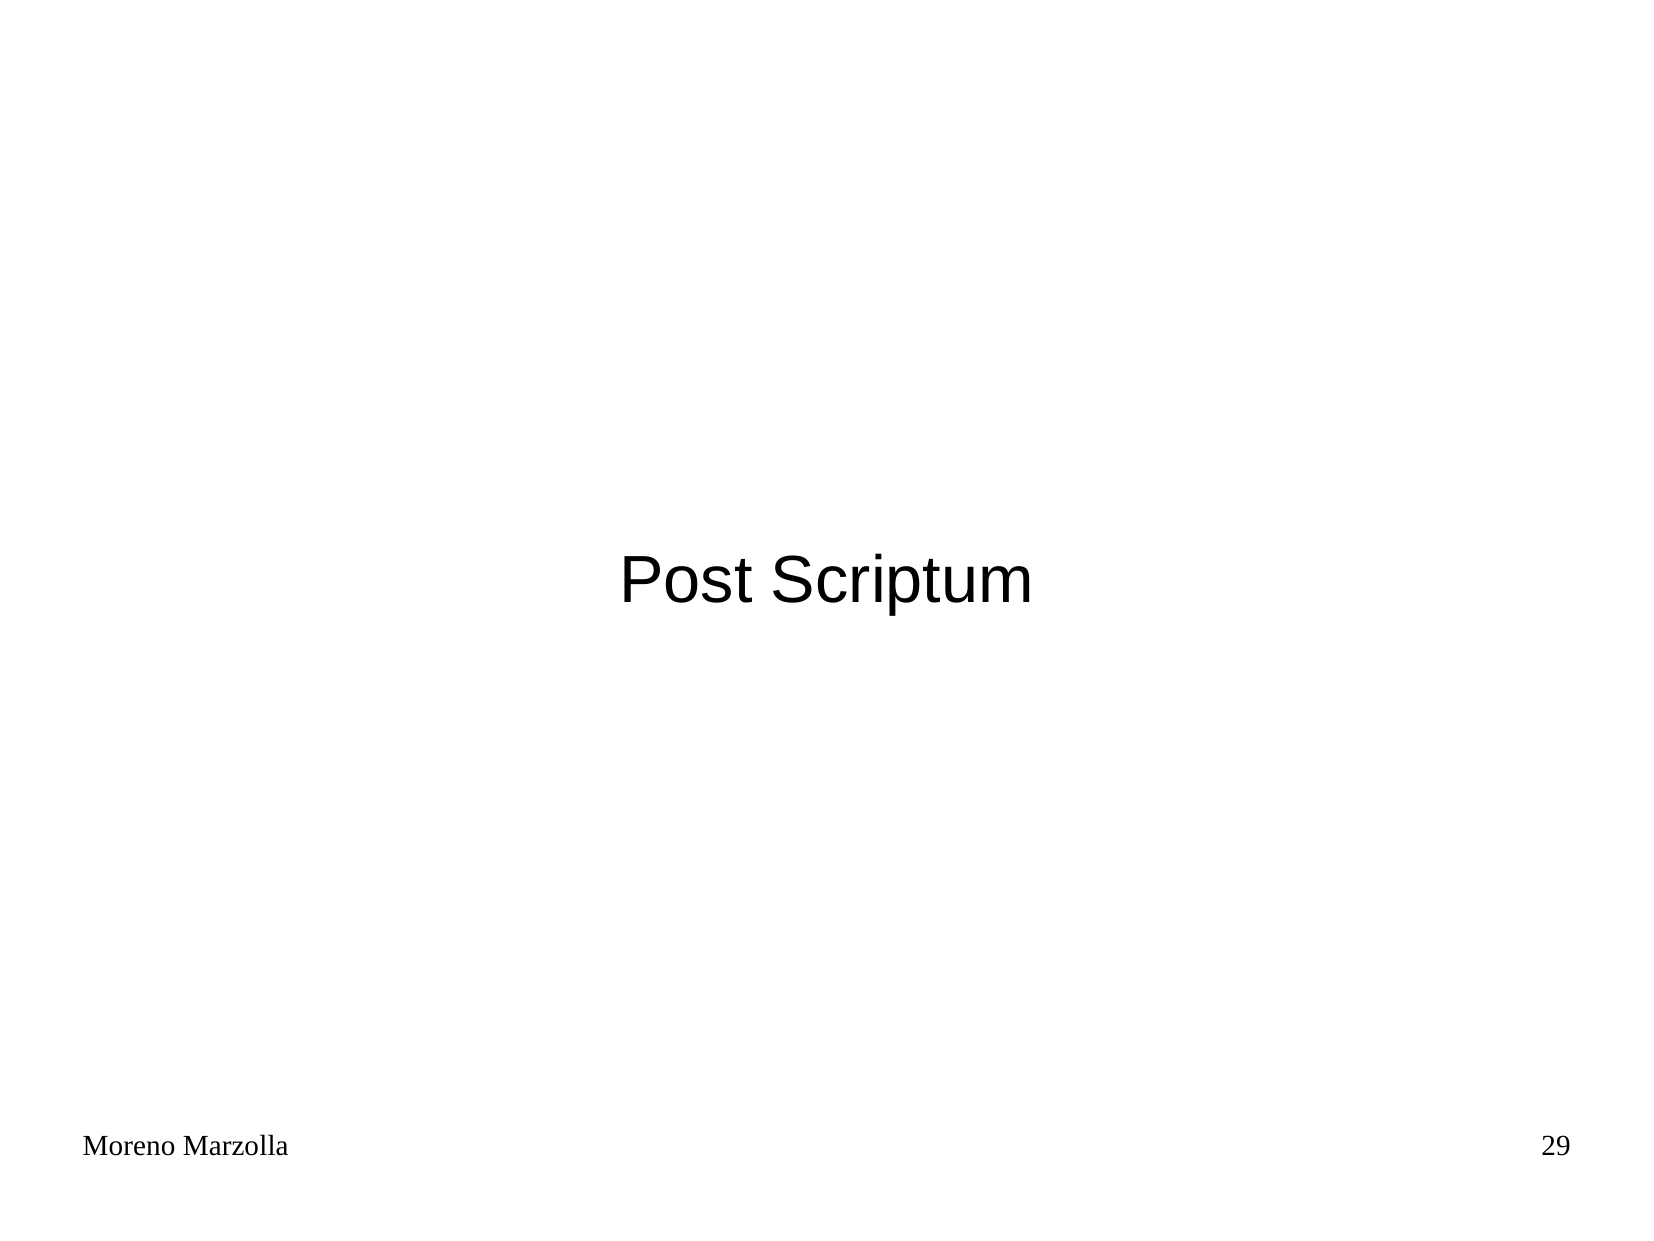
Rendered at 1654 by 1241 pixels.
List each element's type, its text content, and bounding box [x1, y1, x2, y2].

subtitle Post Scriptum [82, 56, 1571, 1102]
